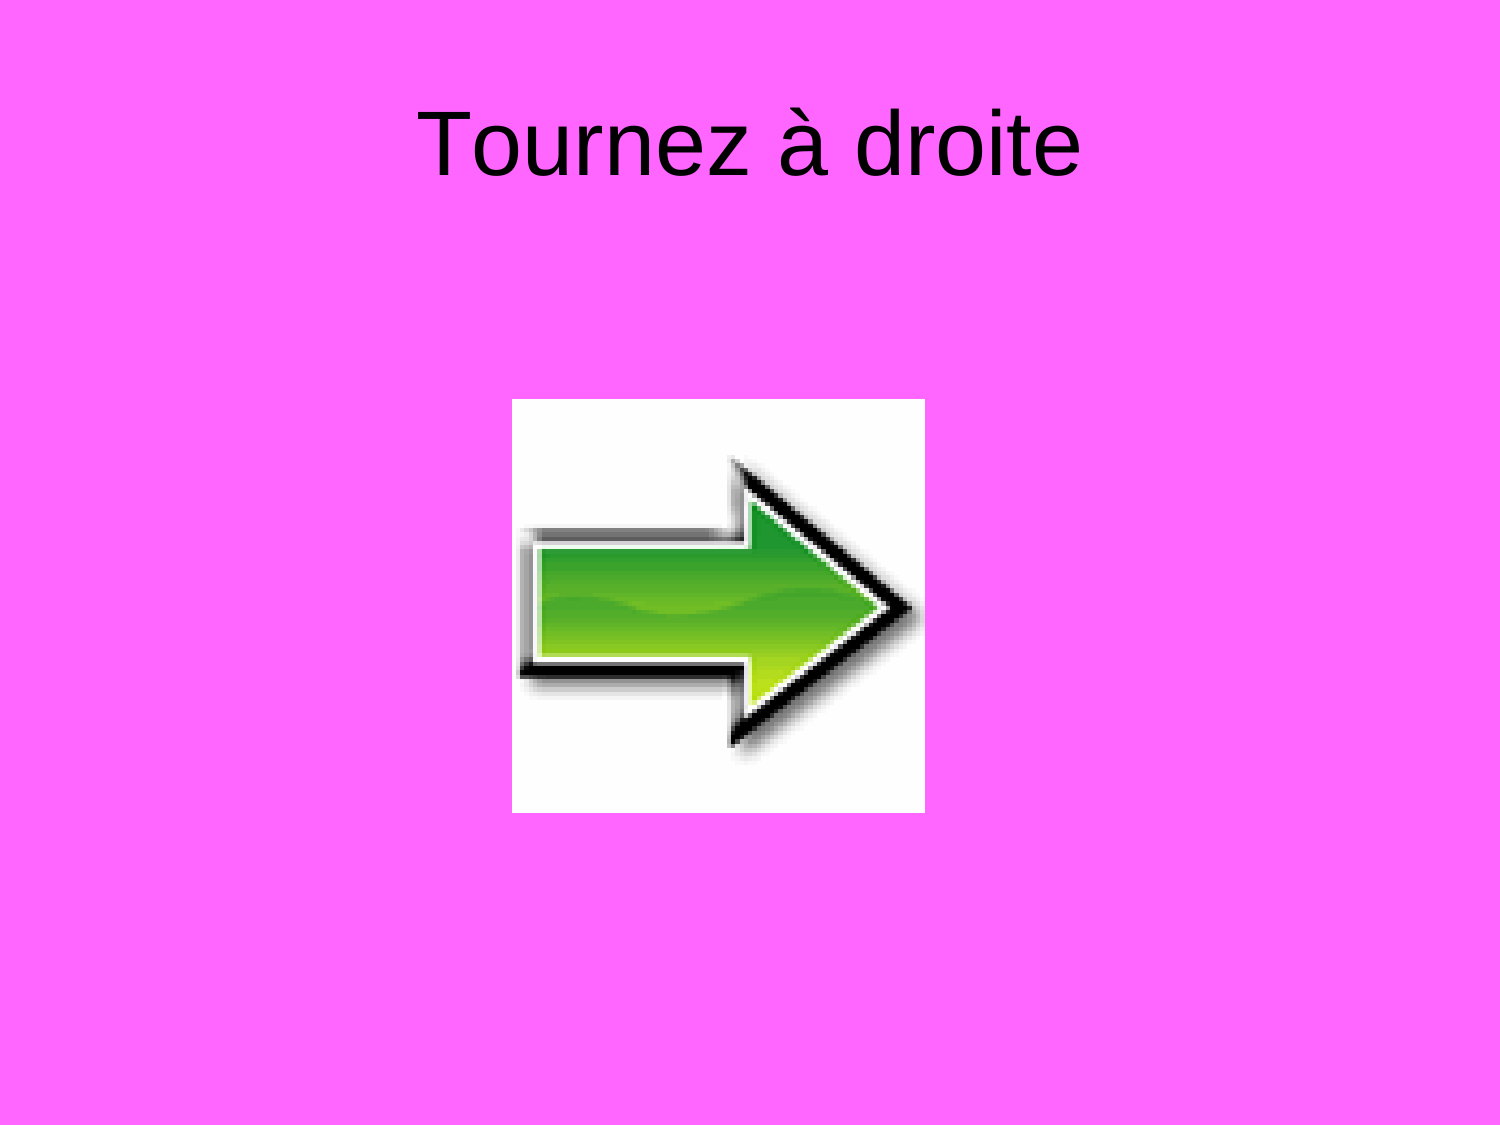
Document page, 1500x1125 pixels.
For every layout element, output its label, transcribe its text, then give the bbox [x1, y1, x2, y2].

picture [512, 399, 925, 813]
title Tournez à droite [75, 45, 1426, 233]
